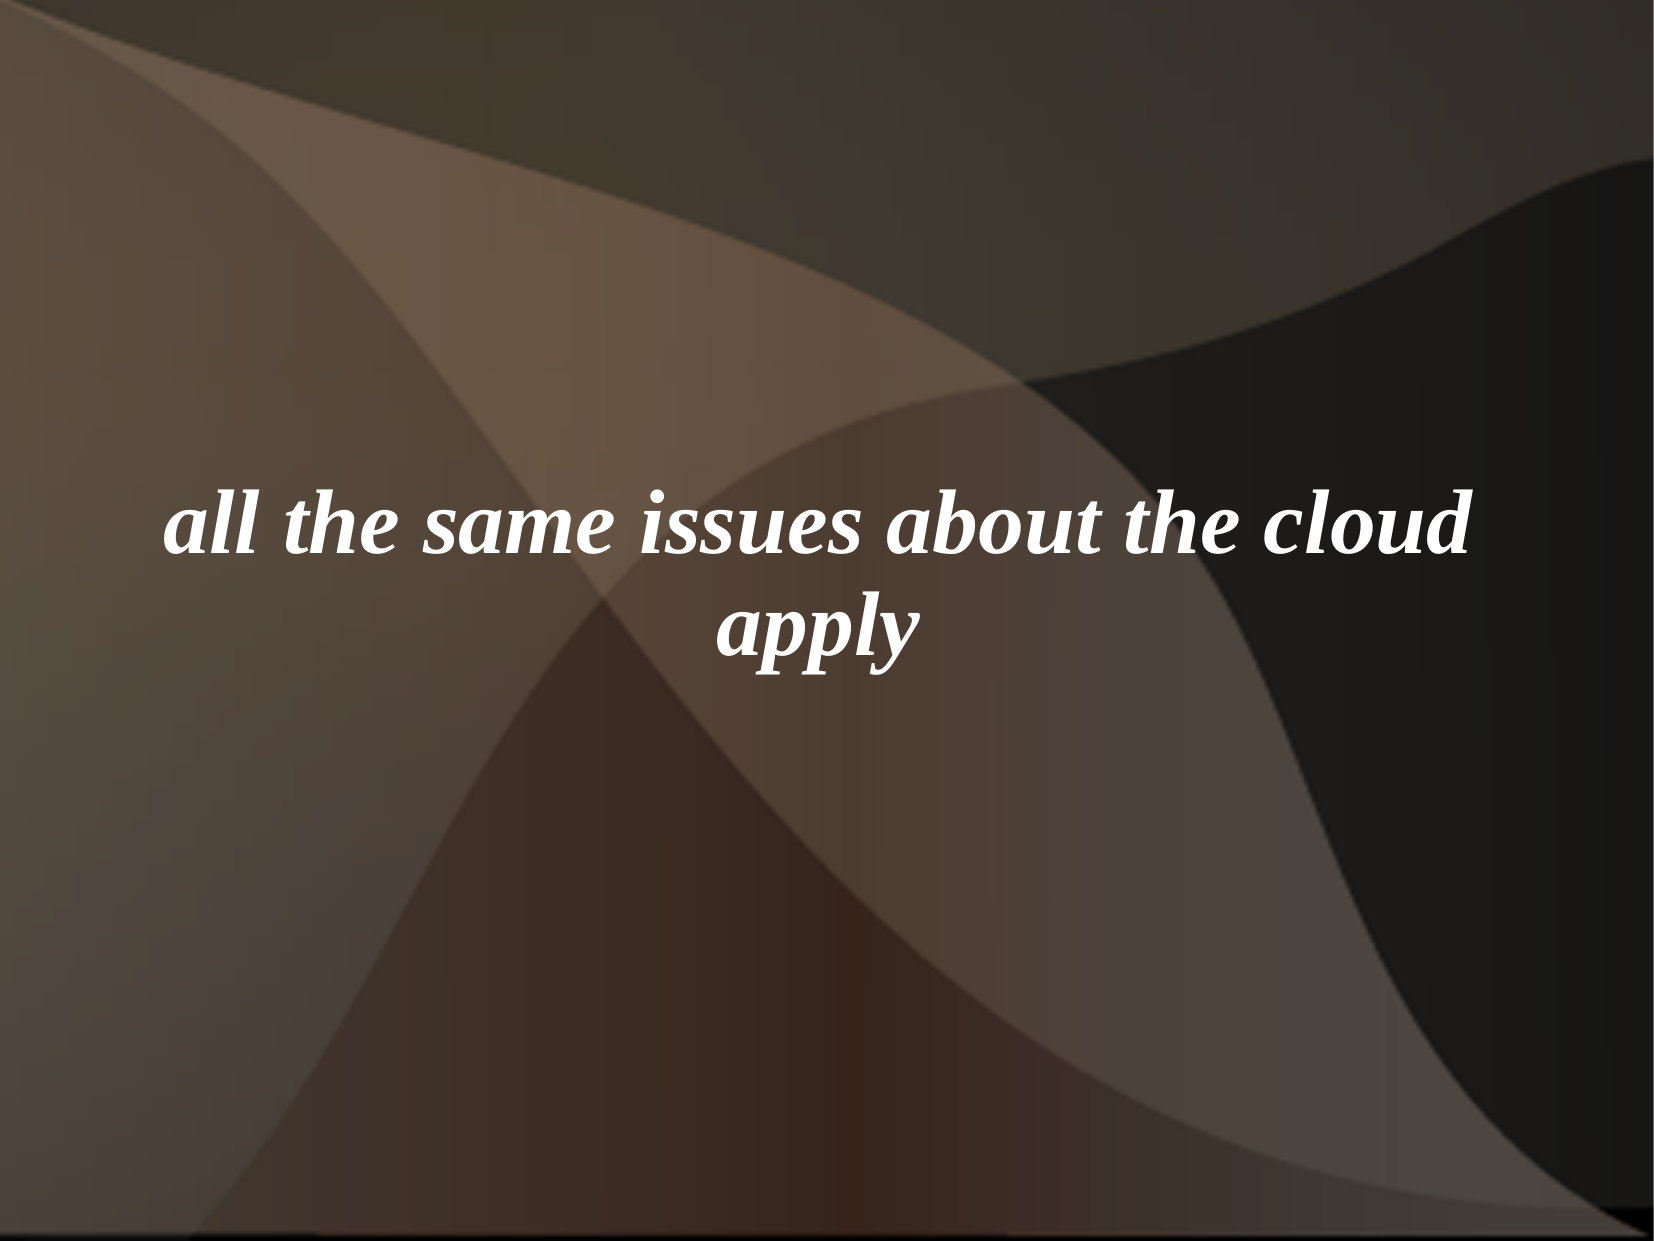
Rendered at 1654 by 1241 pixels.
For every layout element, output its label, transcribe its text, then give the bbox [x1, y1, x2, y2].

title all the same issues about the cloud apply [75, 471, 1564, 676]
picture [0, 0, 1654, 1241]
